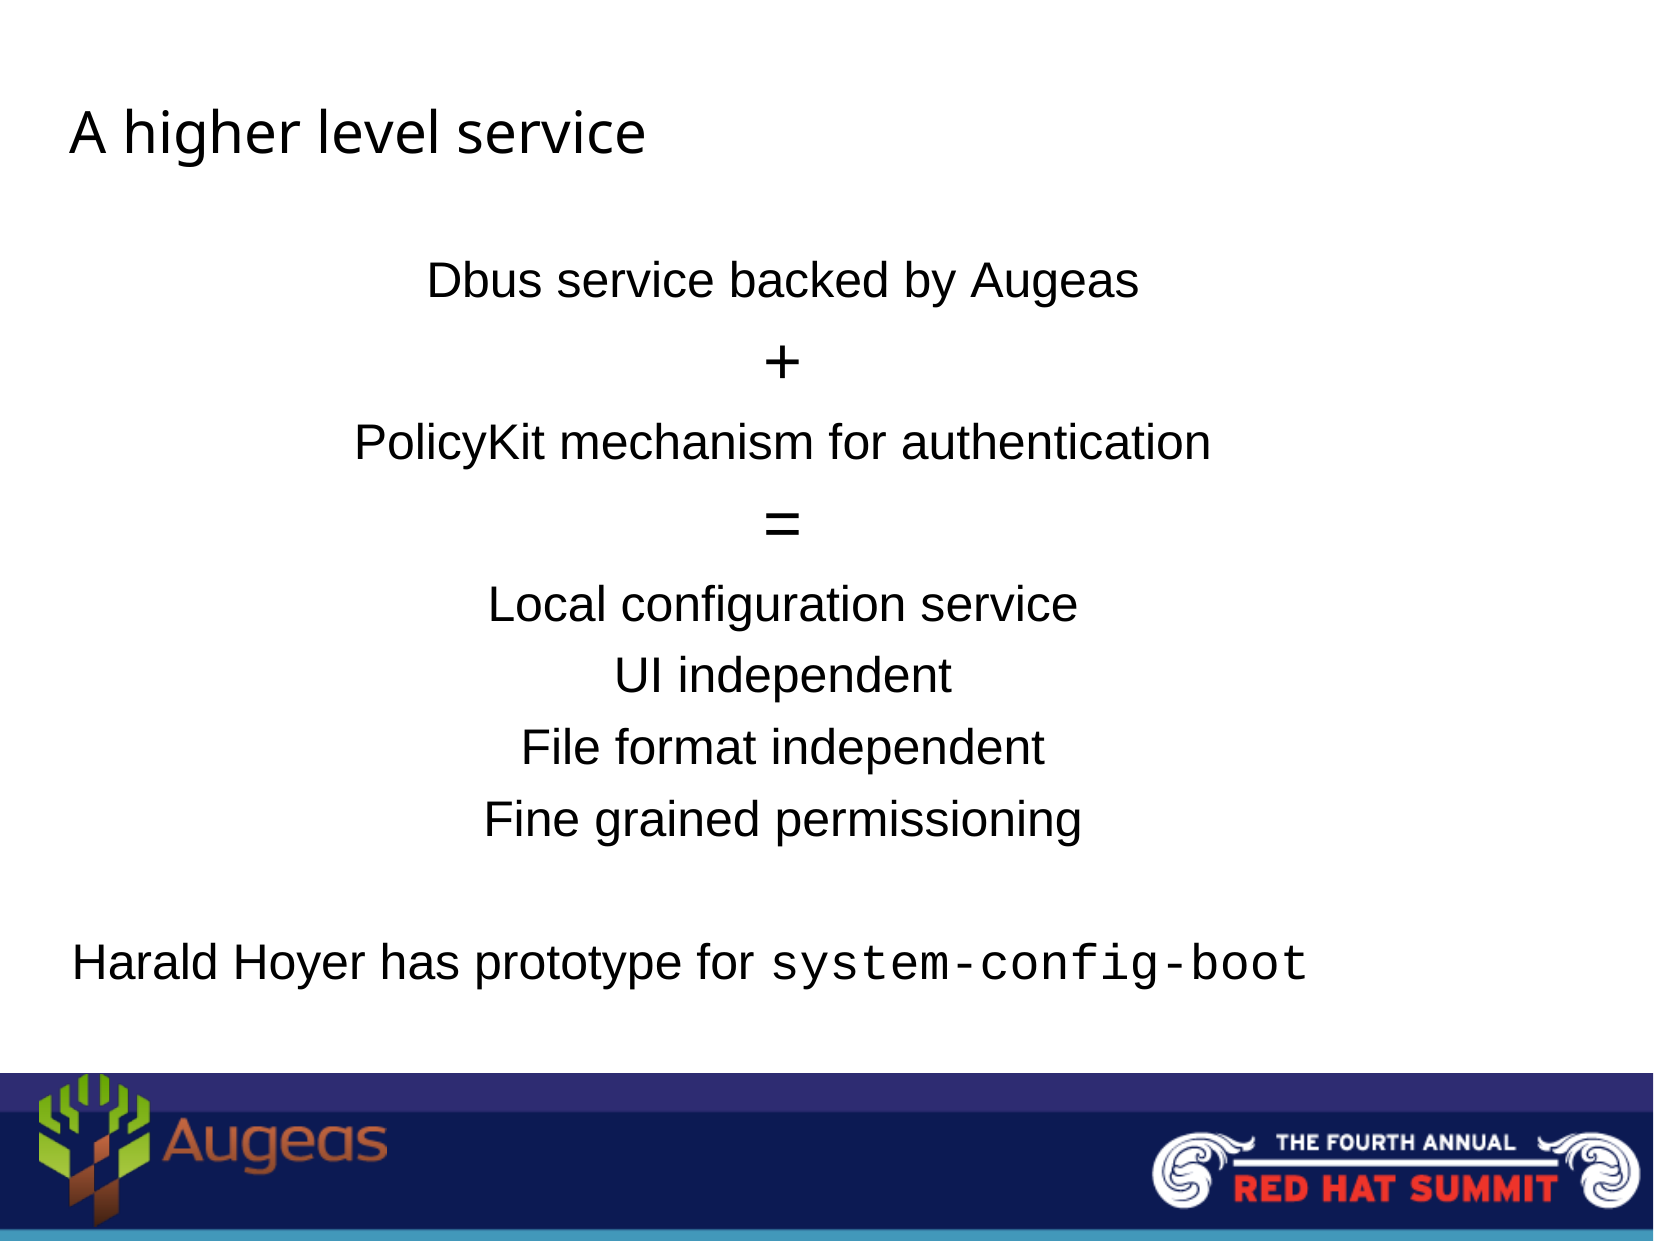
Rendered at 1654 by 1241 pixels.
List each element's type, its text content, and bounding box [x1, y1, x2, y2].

title A higher level service [69, 71, 1501, 190]
picture [0, 1073, 1654, 1241]
list Dbus service backed by Augeas + PolicyKit mechanism for authentication = Local configuration service UI independent File format independent Fine grained permissioning Harald Hoyer has prototype for system-config-boot [71, 180, 1495, 1089]
